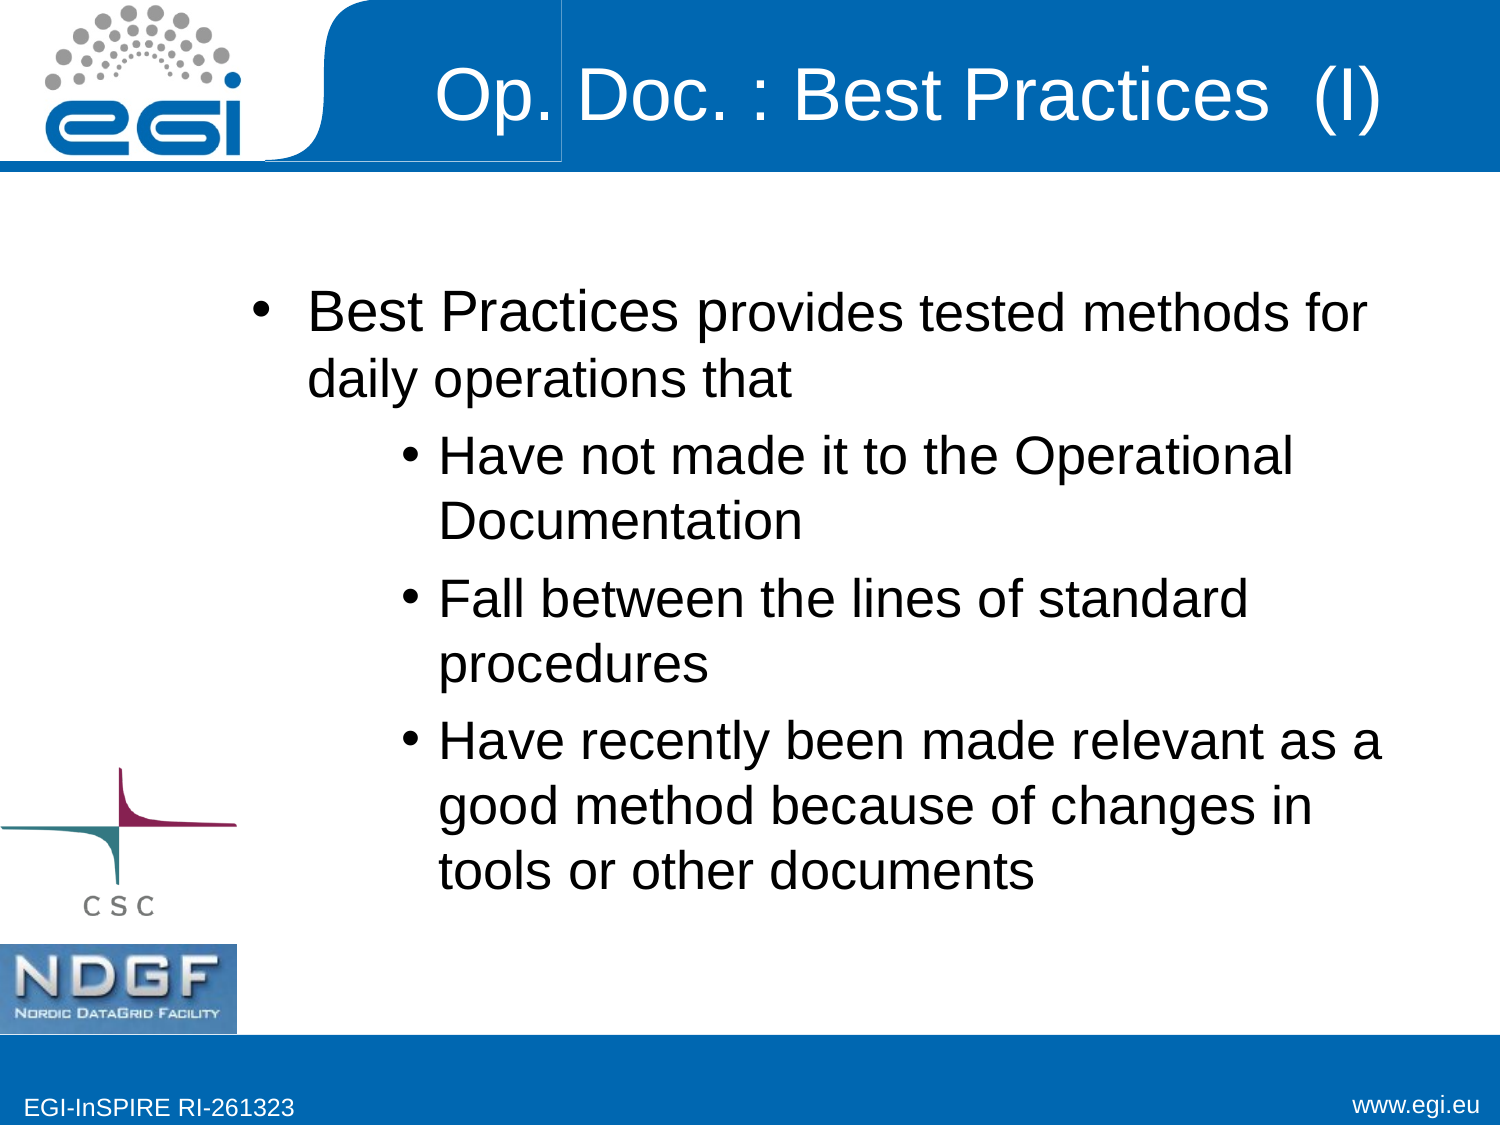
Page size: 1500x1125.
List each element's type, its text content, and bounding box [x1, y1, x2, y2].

picture [0, 767, 236, 916]
picture [0, 0, 265, 161]
picture [0, 944, 237, 1034]
title Op. Doc. : Best Practices (I) [348, 0, 1471, 208]
list Best Practices provides tested methods for daily operations that Have not made it to the Operational Documentation Fall between the lines of standard procedures Have recently been made relevant as a good method because of changes in tools or other documents [236, 265, 1418, 1009]
